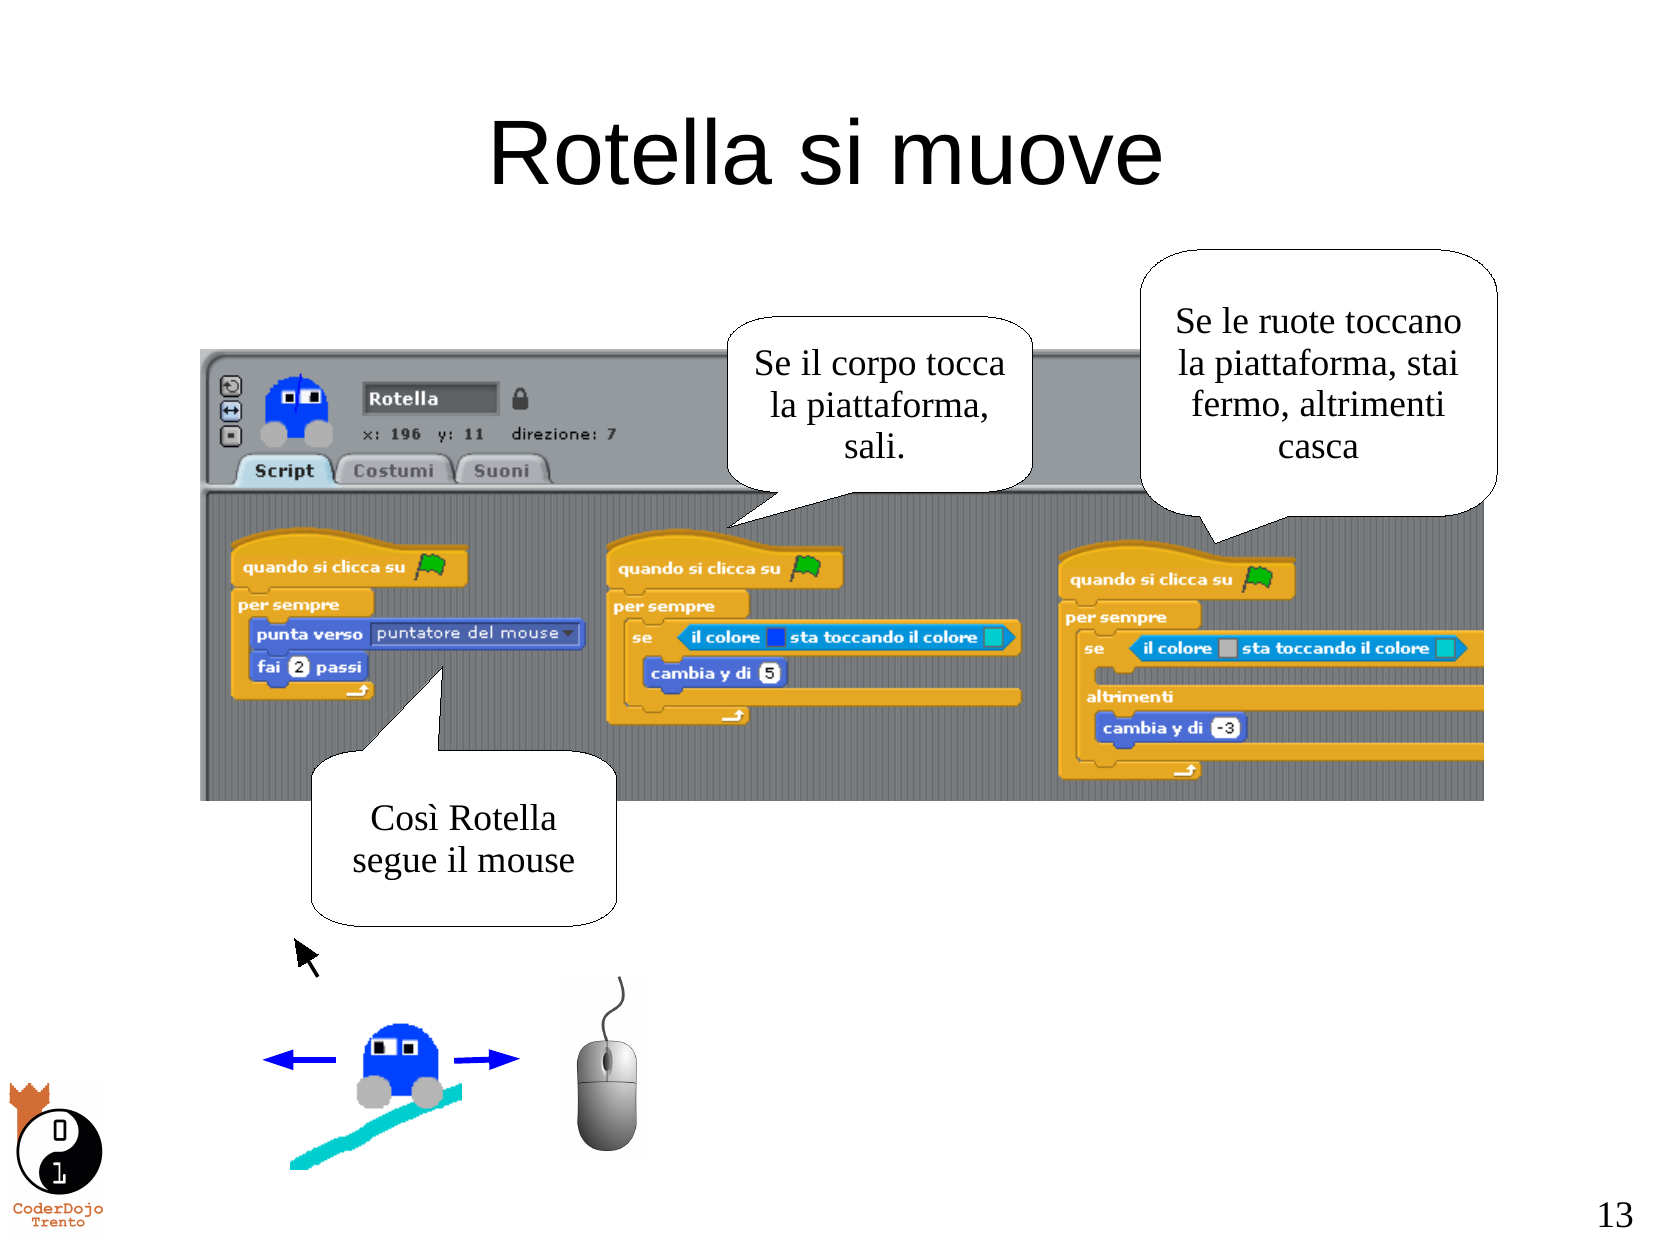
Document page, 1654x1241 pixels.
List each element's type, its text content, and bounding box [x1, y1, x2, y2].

text_box 13 [1581, 1186, 1650, 1241]
text_box Così Rotella segue il mouse [311, 666, 617, 927]
text_box Se il corpo tocca la piattaforma, sali. [727, 316, 1033, 528]
picture [9, 1083, 104, 1237]
picture [290, 969, 462, 1170]
picture [561, 974, 648, 1157]
text_box Se le ruote toccano la piattaforma, stai fermo, altrimenti casca [1140, 257, 1498, 544]
picture [200, 349, 1484, 802]
title Rotella si muove [82, 49, 1571, 257]
text_box [294, 938, 319, 967]
